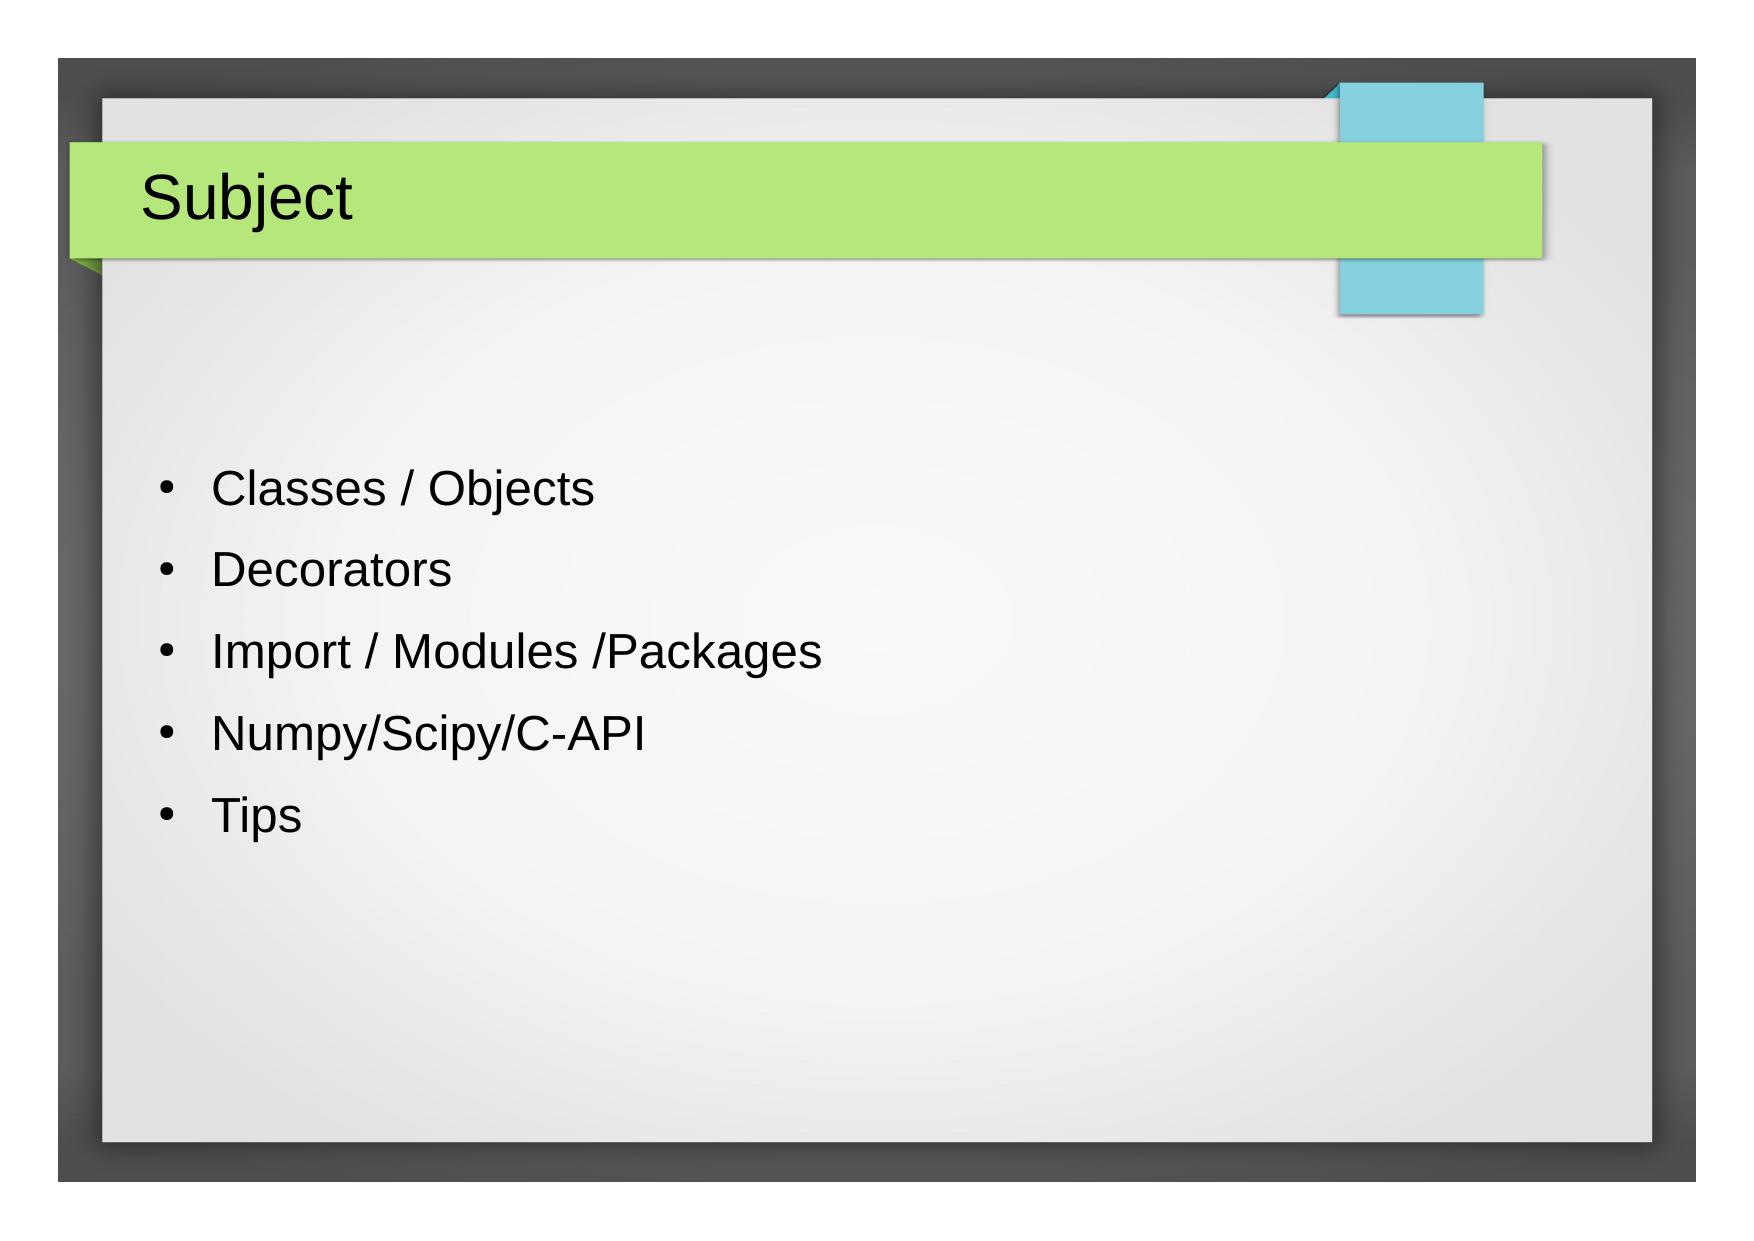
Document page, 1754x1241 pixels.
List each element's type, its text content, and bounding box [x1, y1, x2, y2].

picture [58, 58, 1696, 1182]
list Classes / Objects Decorators Import / Modules /Packages Numpy/Scipy/C-API Tips [140, 325, 1614, 978]
title Subject [140, 144, 1310, 251]
